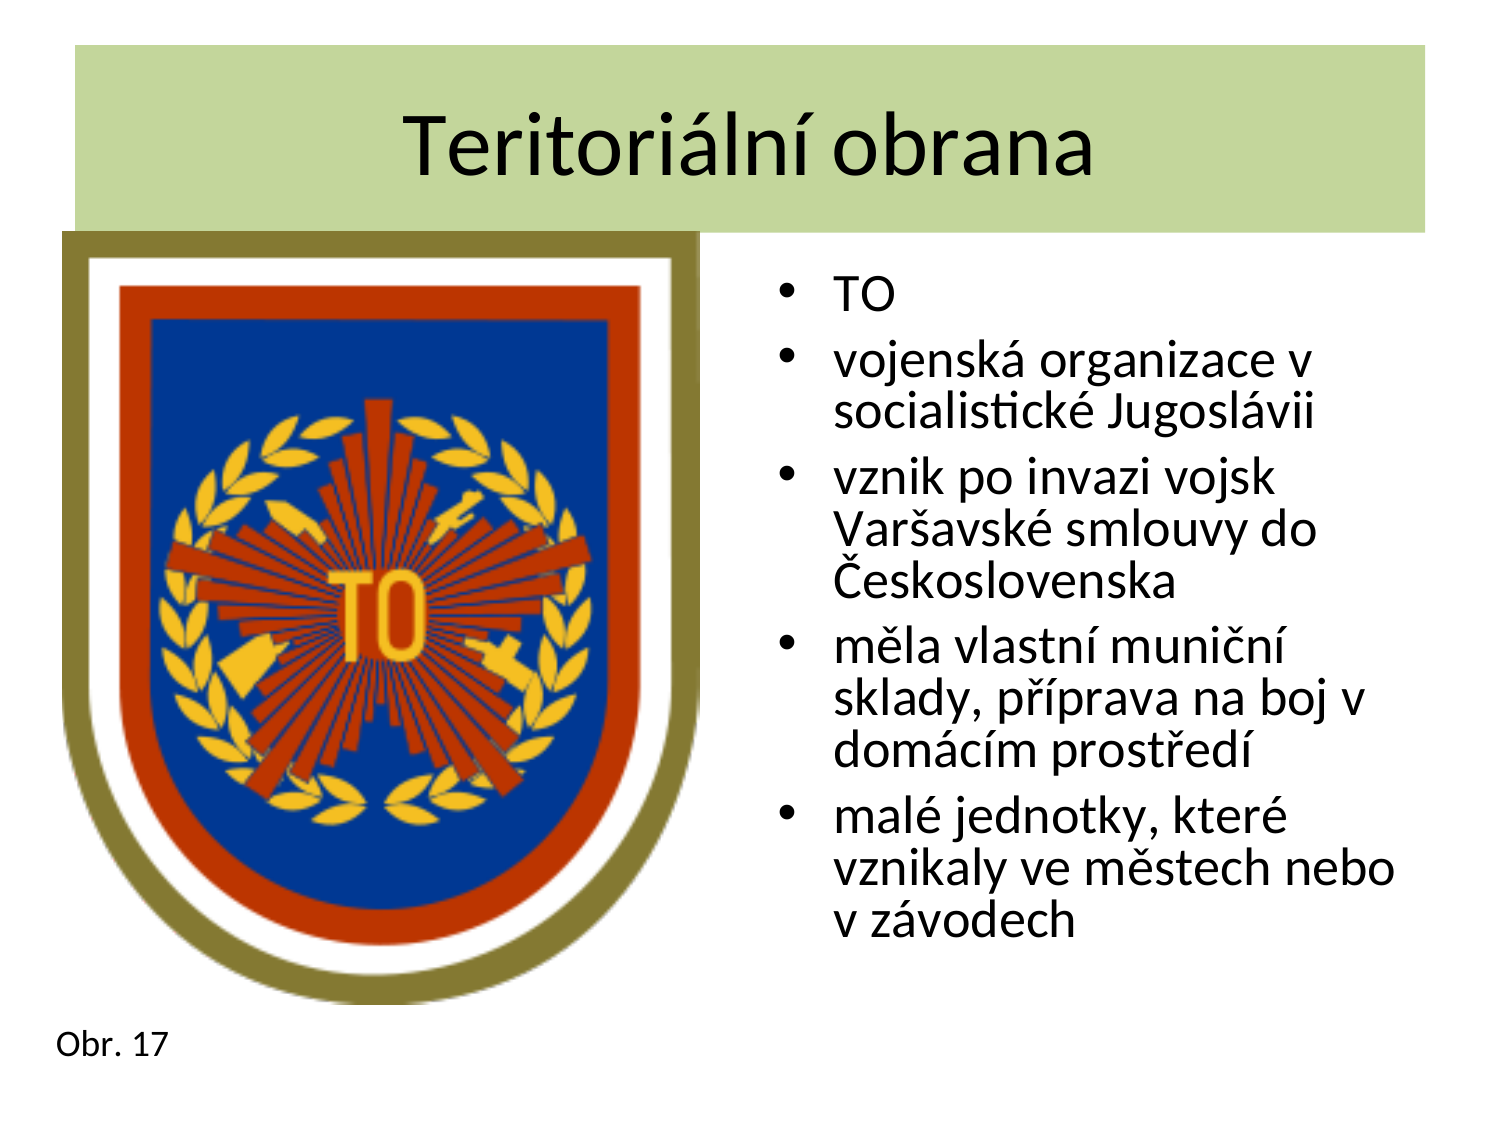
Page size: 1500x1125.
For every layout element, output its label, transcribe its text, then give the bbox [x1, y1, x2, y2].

list TO vojenská organizace v socialistické Jugoslávii vznik po invazi vojsk Varšavské smlouvy do Československa měla vlastní muniční sklady, příprava na boj v domácím prostředí malé jednotky, které vznikaly ve městech nebo v závodech [762, 262, 1426, 1006]
text_box Obr. 17 [41, 1011, 849, 1072]
text_box [62, 231, 700, 1005]
title Teritoriální obrana [75, 45, 1426, 233]
